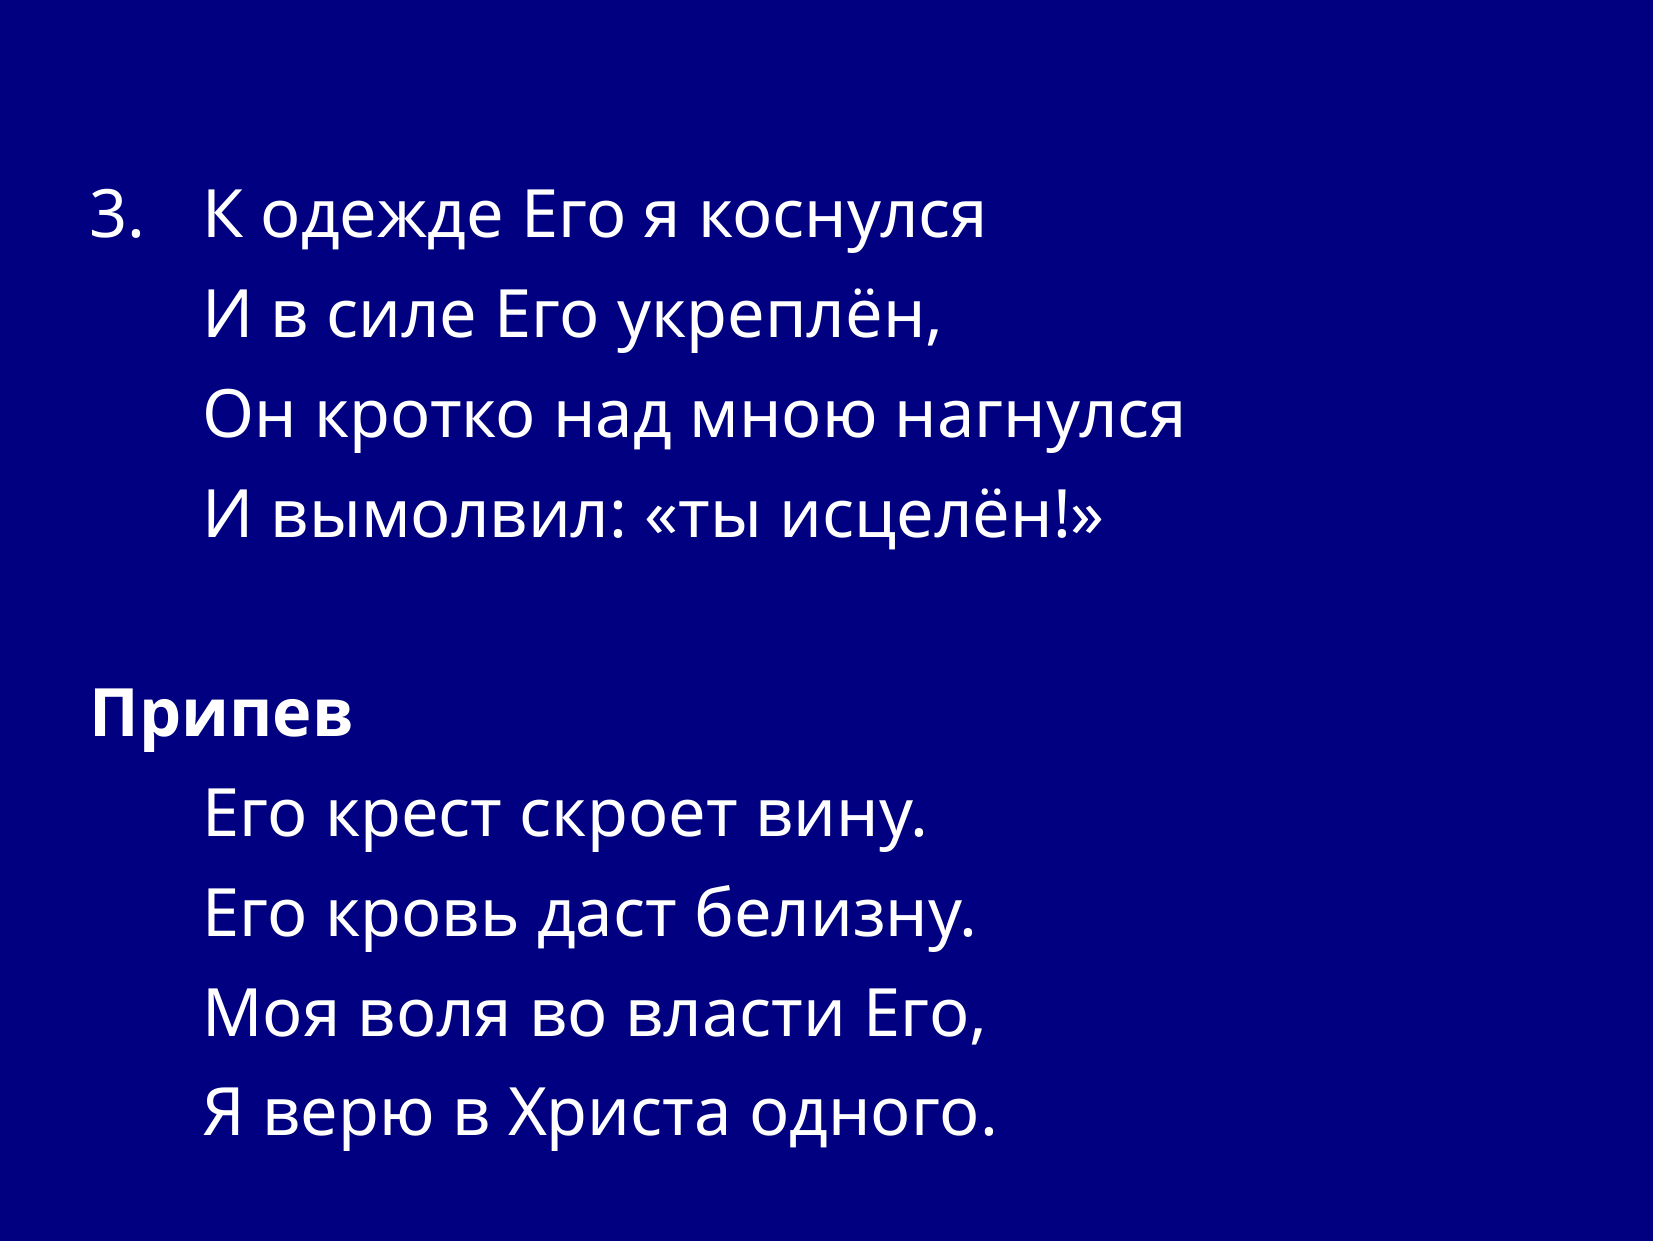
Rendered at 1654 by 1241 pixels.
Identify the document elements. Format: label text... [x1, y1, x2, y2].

text_box 3. К одежде Его я коснулся И в силе Его укреплён, Он кротко над мною нагнулся И вымолвил: «ты исцелён!» Припев Его крест скроет вину. Его кровь даст белизну. Моя воля во власти Его, Я верю в Христа одного. [75, 150, 1576, 1163]
